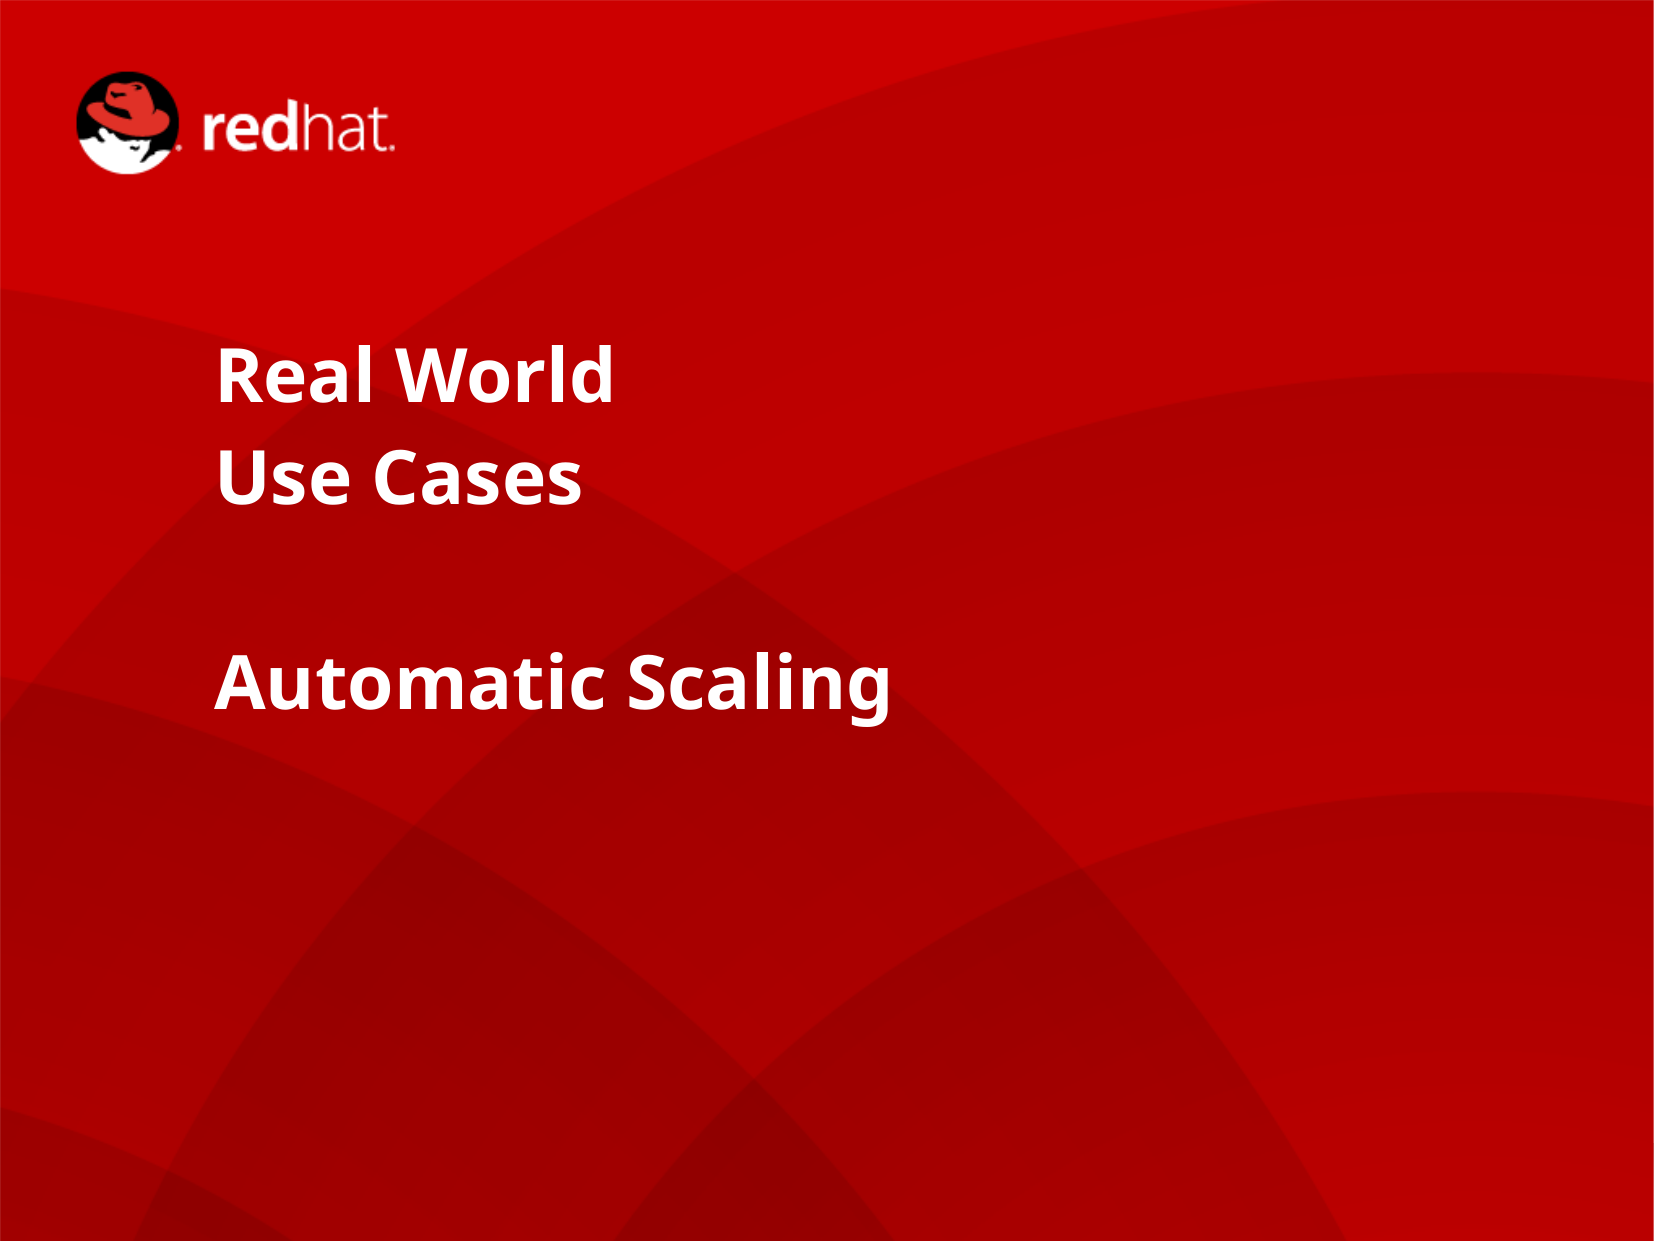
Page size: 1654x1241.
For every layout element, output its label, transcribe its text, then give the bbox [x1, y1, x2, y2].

text_box Real World Use Cases Automatic Scaling [199, 314, 1613, 679]
picture [0, 0, 1654, 1241]
